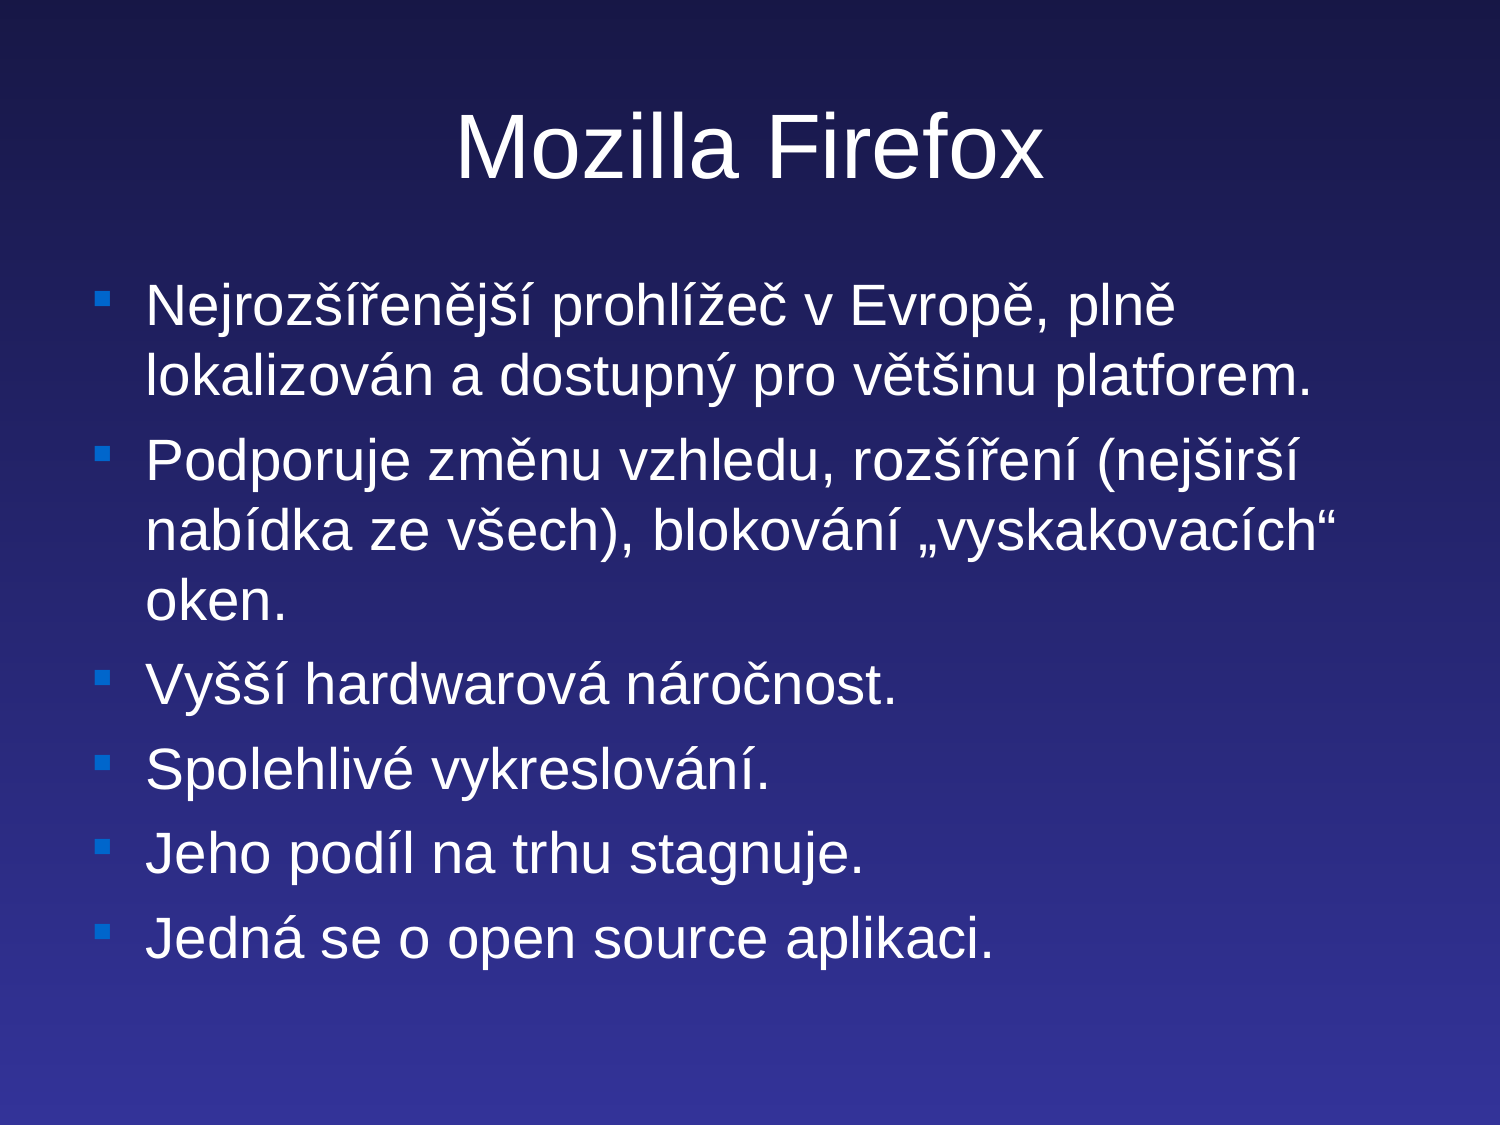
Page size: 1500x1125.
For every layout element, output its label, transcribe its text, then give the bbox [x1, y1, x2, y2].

list Nejrozšířenější prohlížeč v Evropě, plně lokalizován a dostupný pro většinu platforem. Podporuje změnu vzhledu, rozšíření (nejširší nabídka ze všech), blokování „vyskakovacích“ oken. Vyšší hardwarová náročnost. Spolehlivé vykreslování. Jeho podíl na trhu stagnuje. Jedná se o open source aplikaci. [75, 263, 1425, 1008]
title Mozilla Firefox [75, 45, 1426, 233]
